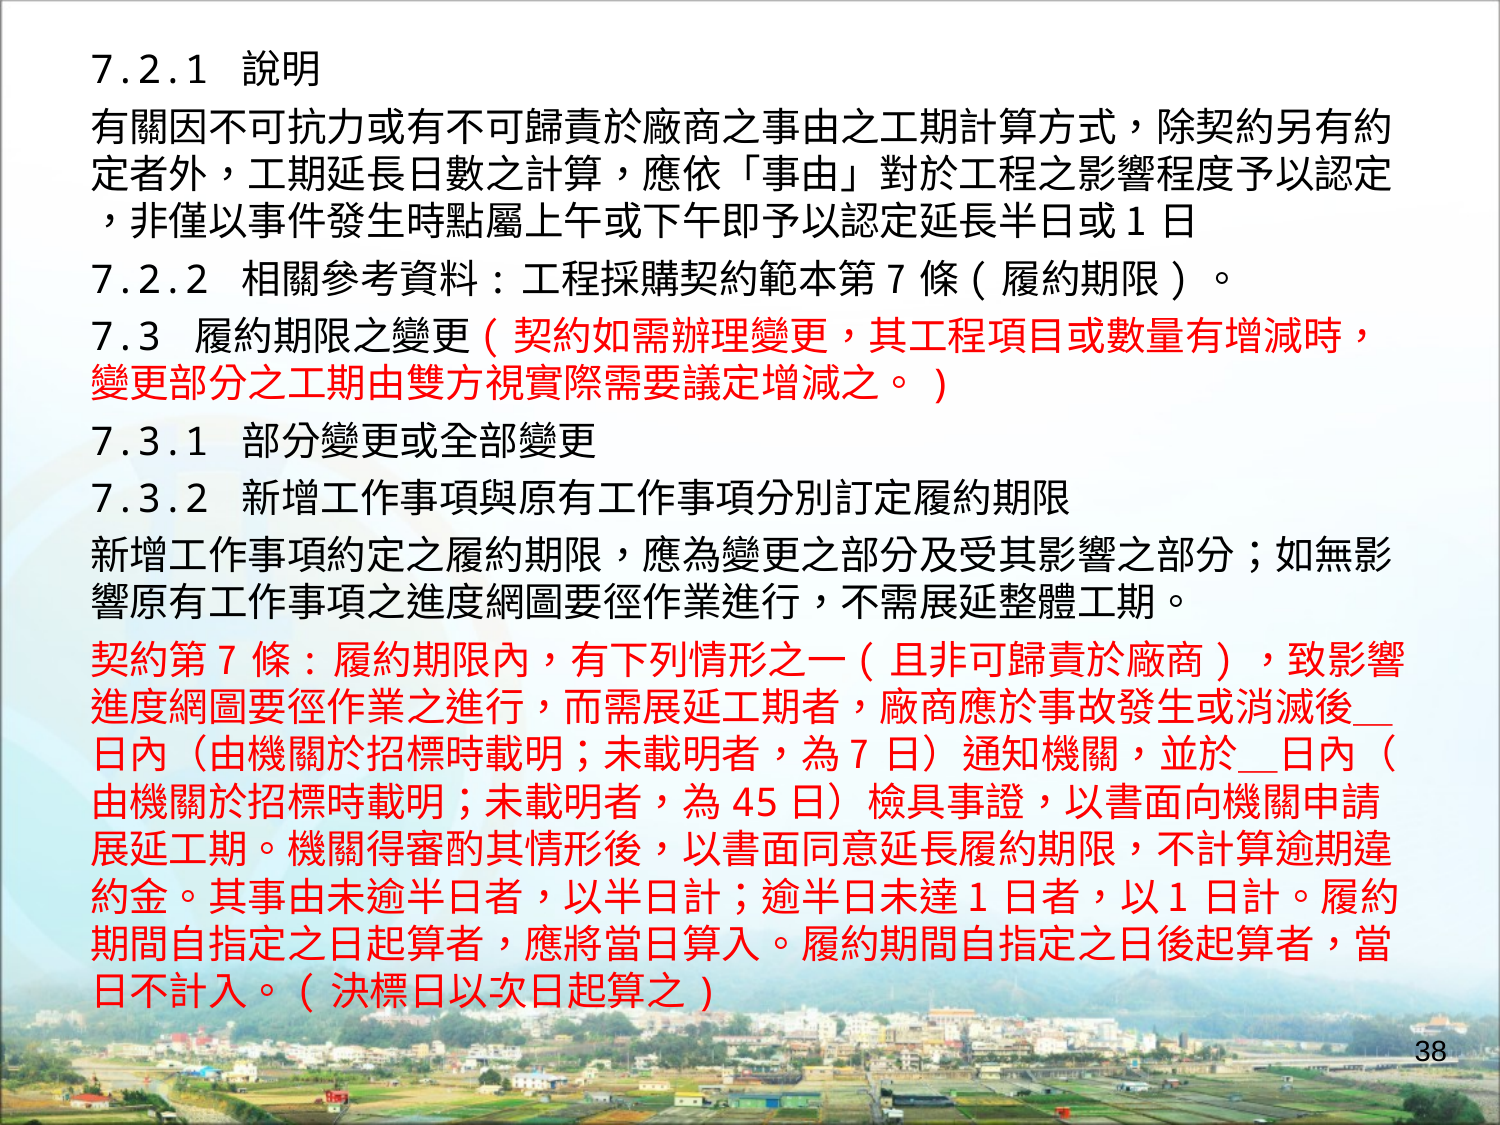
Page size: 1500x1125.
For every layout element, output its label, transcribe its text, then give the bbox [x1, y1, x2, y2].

text_box <編號> [1111, 1024, 1462, 1103]
picture [0, 0, 1500, 1125]
list 7.2.1 說明 有關因不可抗力或有不可歸責於廠商之事由之工期計算方式，除契約另有約定者外，工期延長日數之計算，應依「事由」對於工程之影響程度予以認定，非僅以事件發生時點屬上午或下午即予以認定延長半日或1日 7.2.2 相關參考資料:工程採購契約範本第7條(履約期限)。 7.3 履約期限之變更(契約如需辦理變更，其工程項目或數量有增減時，變更部分之工期由雙方視實際需要議定增減之。) 7.3.1 部分變更或全部變更 7.3.2 新增工作事項與原有工作事項分別訂定履約期限 新增工作事項約定之履約期限，應為變更之部分及受其影響之部分；如無影響原有工作事項之進度網圖要徑作業進行，不需展延整體工期。 契約第7條:履約期限內，有下列情形之一(且非可歸責於廠商)，致影響進度網圖要徑作業之進行，而需展延工期者，廠商應於事故發生或消滅後＿日內（由機關於招標時載明；未載明者，為7日）通知機關，並於＿日內（由機關於招標時載明；未載明者，為45日）檢具事證，以書面向機關申請展延工期。機關得審酌其情形後，以書面同意延長履約期限，不計算逾期違約金。其事由未逾半日者，以半日計；逾半日未達1日者，以1日計。履約期間自指定之日起算者，應將當日算入。履約期間自指定之日後起算者，當日不計入。(決標日以次日起算之) [75, 36, 1426, 1025]
